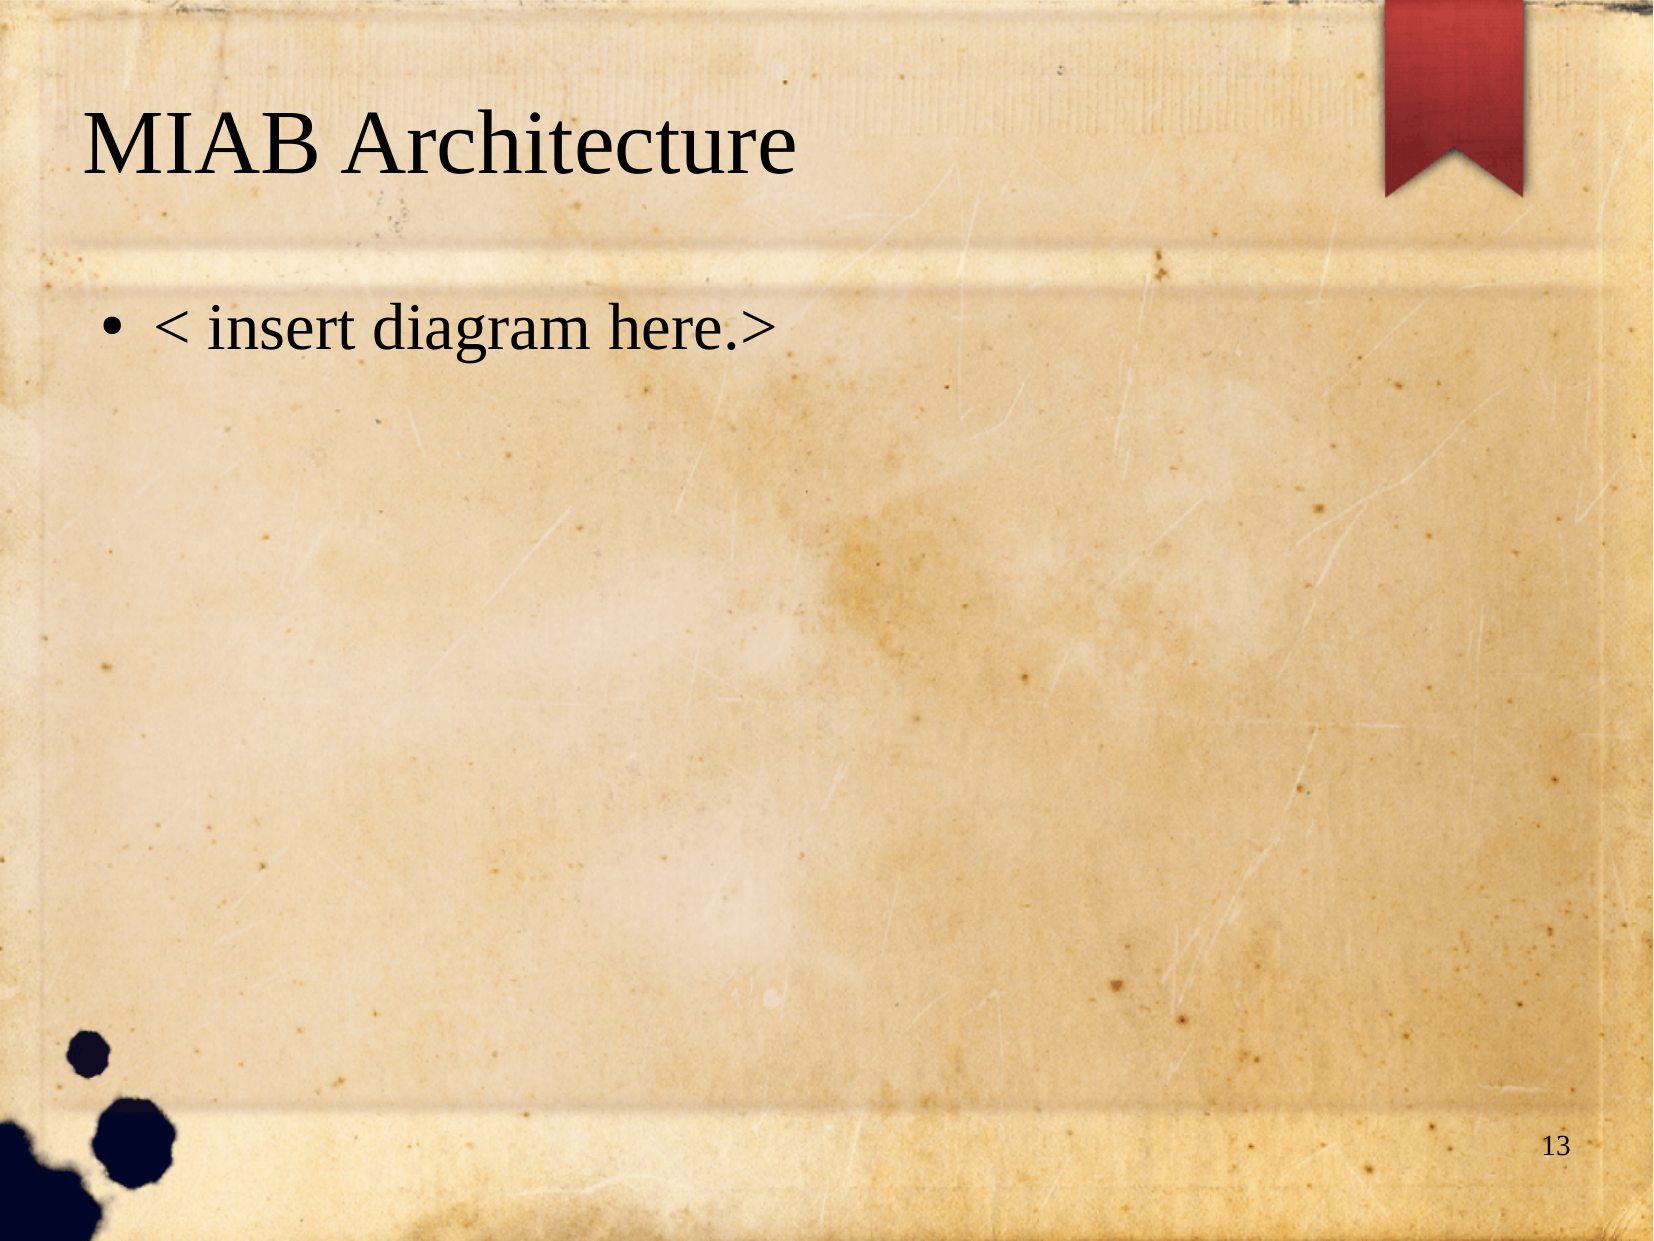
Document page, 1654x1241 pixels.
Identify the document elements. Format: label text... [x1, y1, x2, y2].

picture [0, 0, 1654, 1241]
list < insert diagram here.> [82, 290, 1538, 1010]
title MIAB Architecture [82, 49, 1347, 237]
